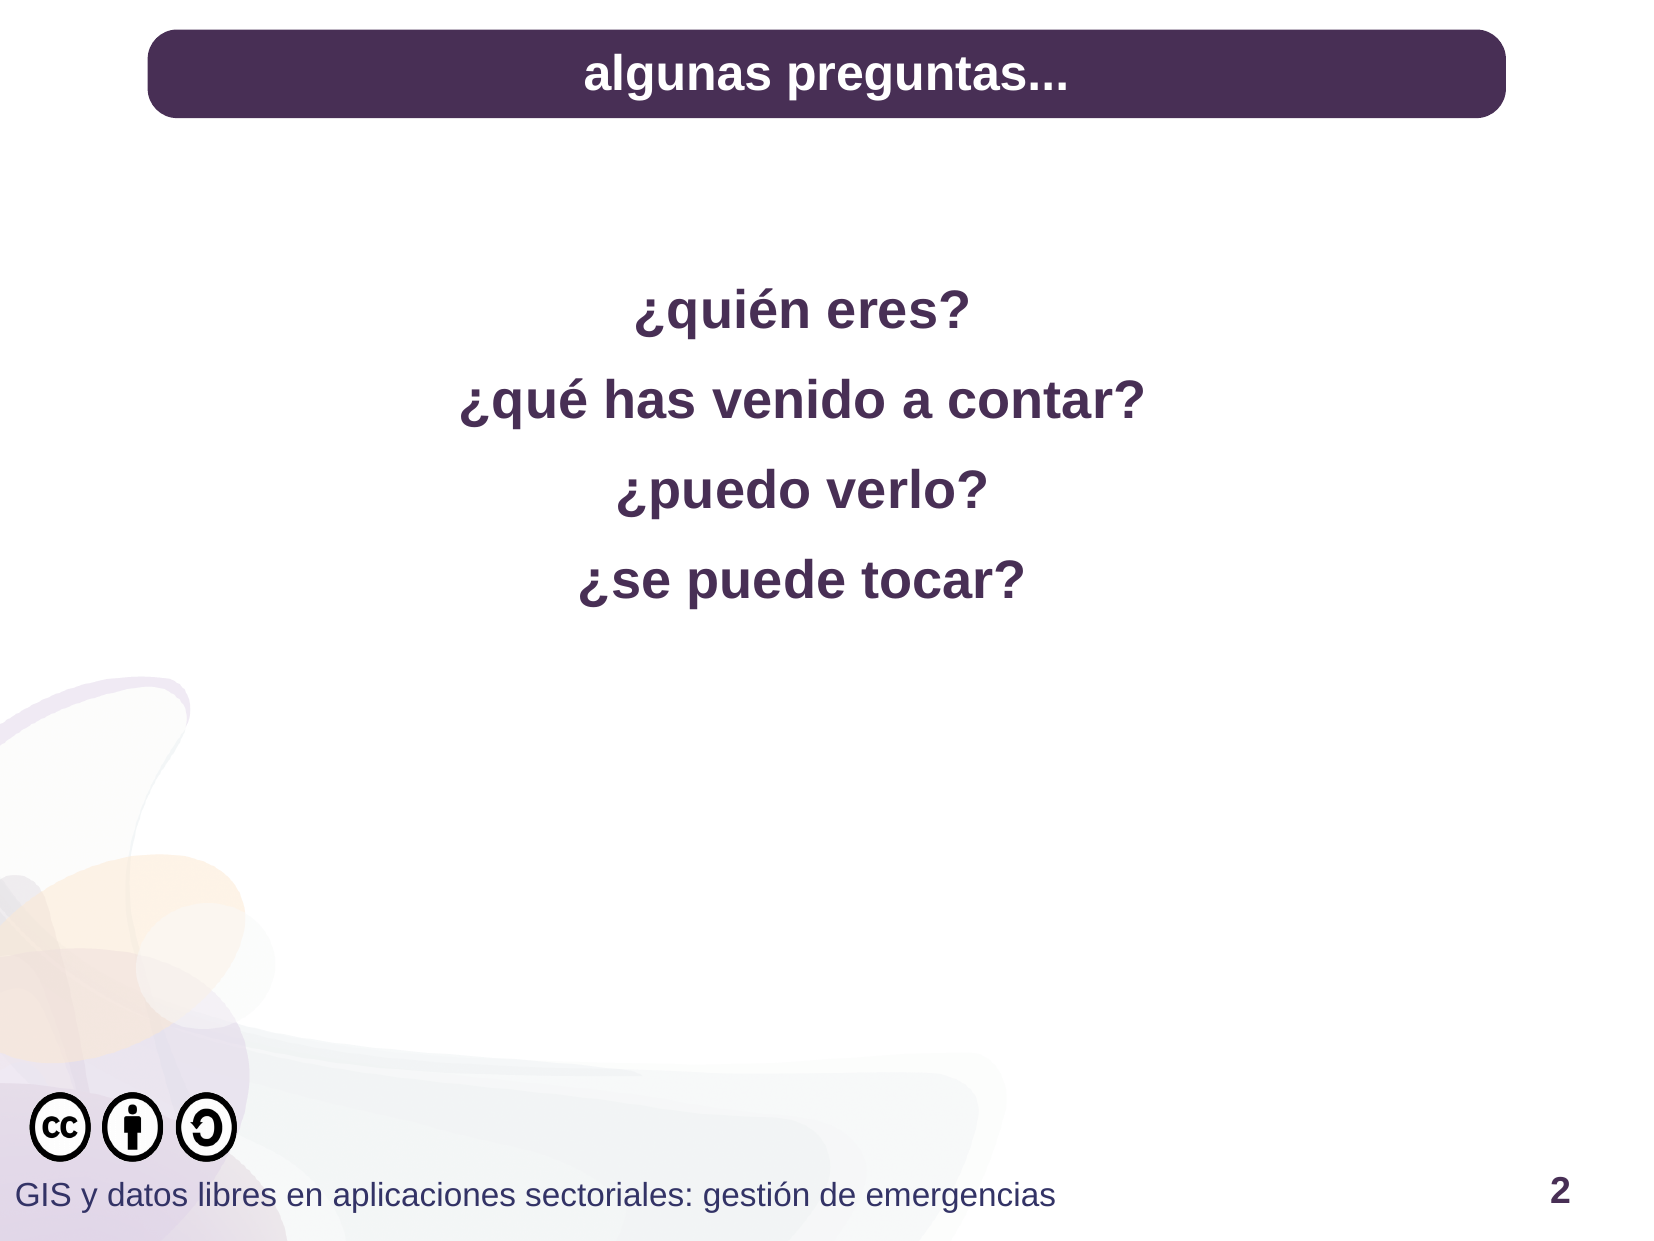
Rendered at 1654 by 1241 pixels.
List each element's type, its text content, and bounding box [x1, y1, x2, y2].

list ¿quién eres? ¿qué has venido a contar? ¿puedo verlo? ¿se puede tocar? [59, 188, 1547, 1076]
picture [0, 673, 1017, 1241]
text_box algunas preguntas... [147, 29, 1506, 119]
